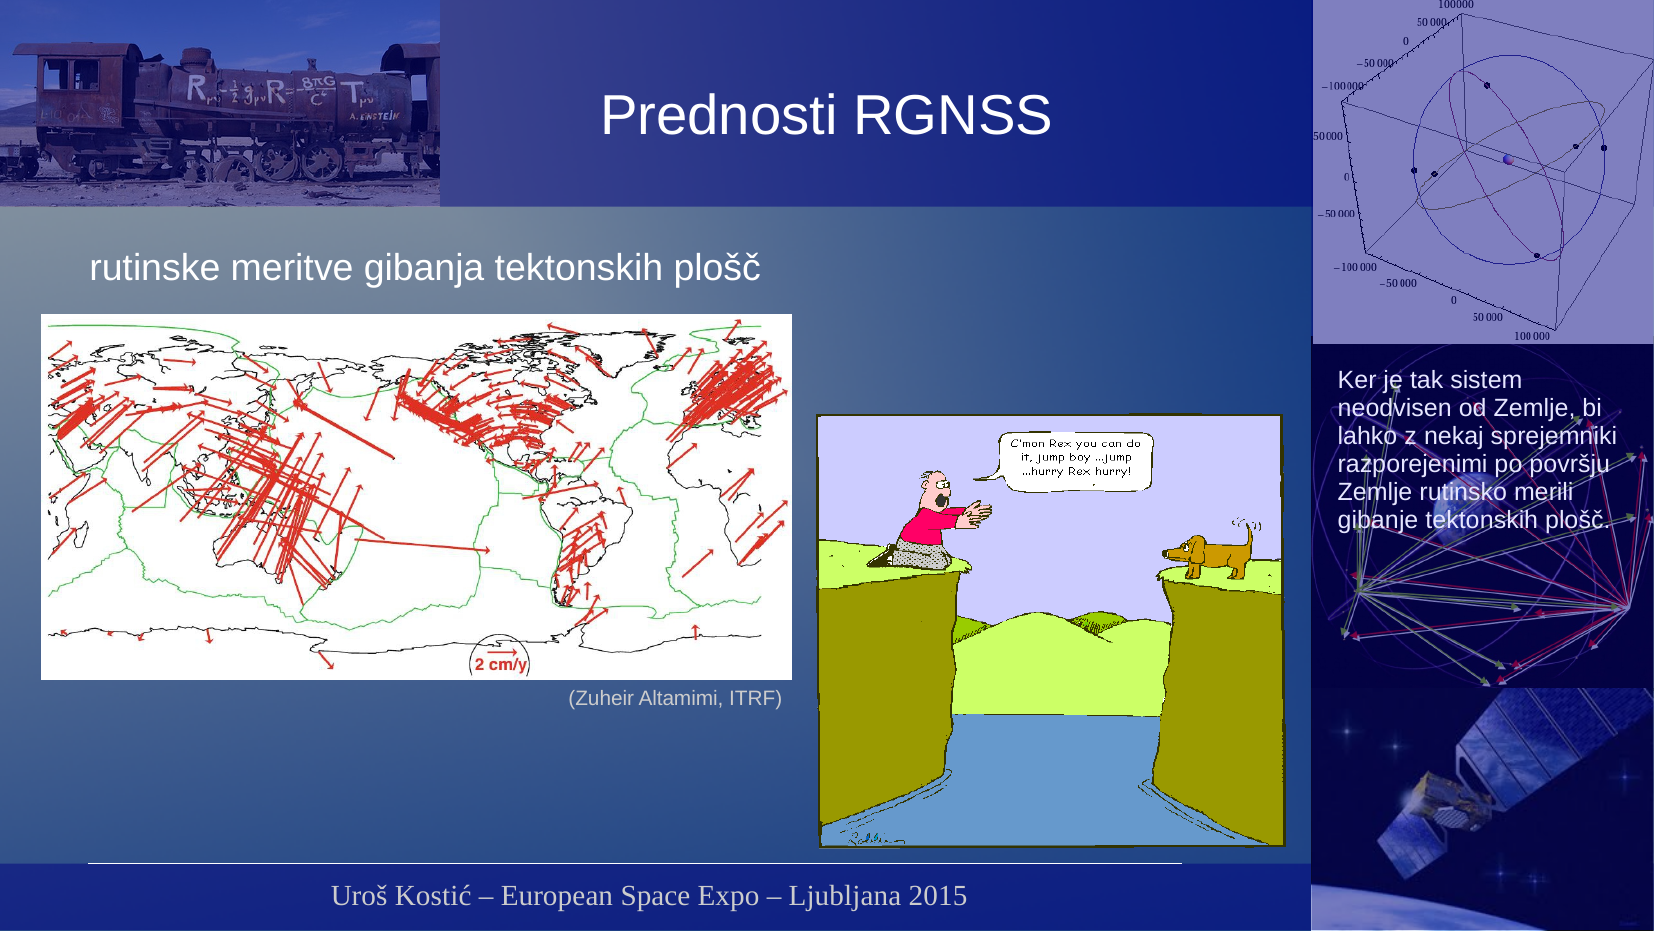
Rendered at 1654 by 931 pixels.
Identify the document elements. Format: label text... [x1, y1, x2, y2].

picture [0, 207, 1311, 863]
text_box rutinske meritve gibanja tektonskih plošč [58, 236, 798, 300]
title Prednosti RGNSS [82, 37, 1571, 193]
text_box Ker je tak sistem neodvisen od Zemlje, bi lahko z nekaj sprejemniki razporejenimi po površju Zemlje rutinsko merili gibanje tektonskih plošč. [1323, 358, 1649, 629]
text_box (Zuheir Altamimi, ITRF) [553, 679, 798, 718]
